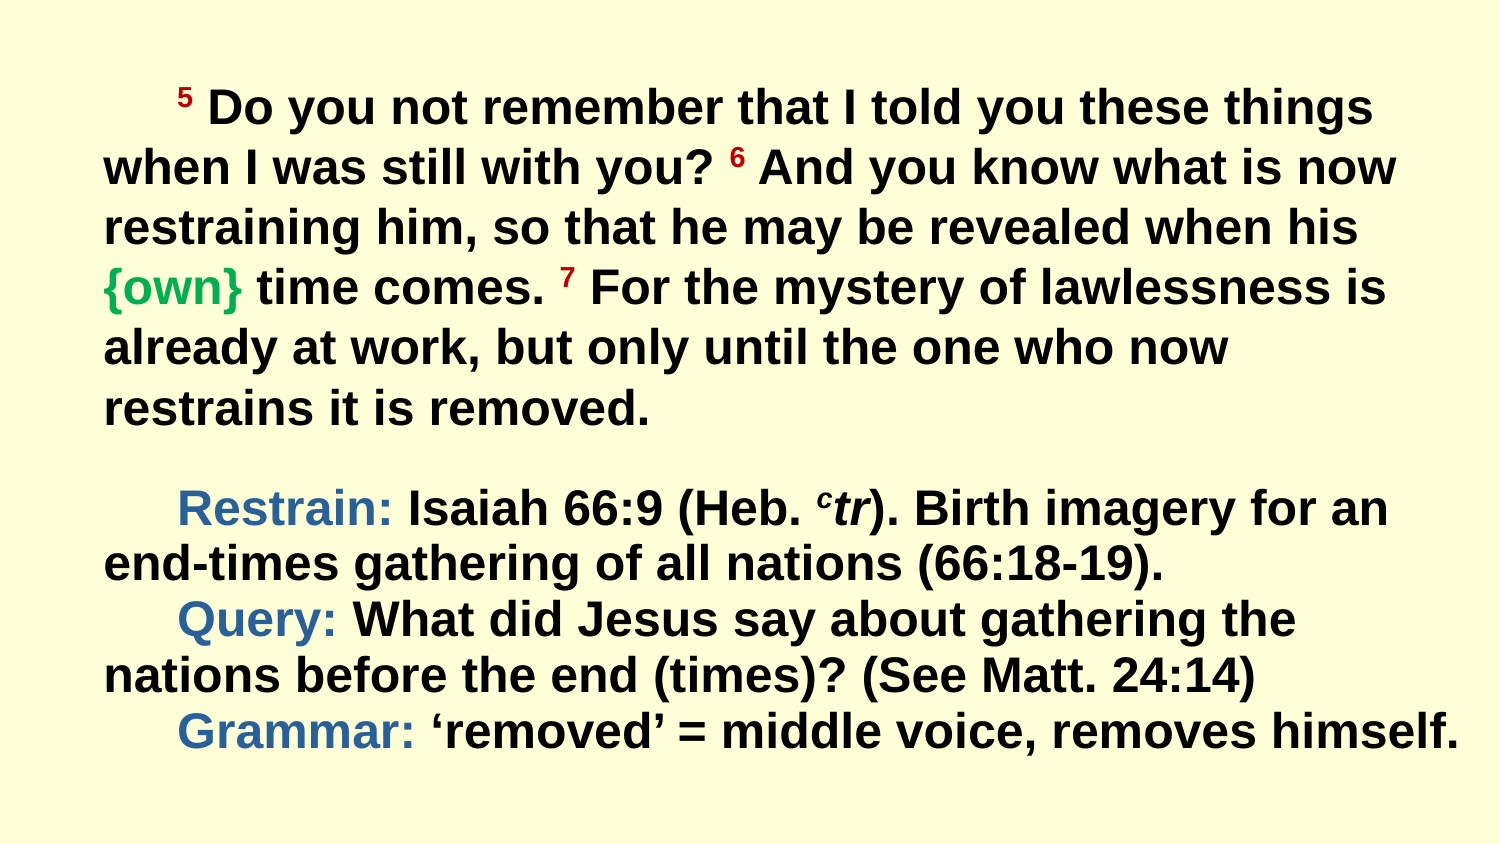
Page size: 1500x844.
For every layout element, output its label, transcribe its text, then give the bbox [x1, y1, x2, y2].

text_box Restrain: Isaiah 66:9 (Heb. ctr). Birth imagery for an end-times gathering of all nations (66:18-19). Query: What did Jesus say about gathering the nations before the end (times)? (See Matt. 24:14) Grammar: ‘removed’ = middle voice, removes himself. [88, 472, 1500, 767]
text_box 5 Do you not remember that I told you these things when I was still with you? 6 And you know what is now restraining him, so that he may be revealed when his {own} time comes. 7 For the mystery of lawlessness is already at work, but only until the one who now restrains it is removed. [88, 67, 1447, 443]
